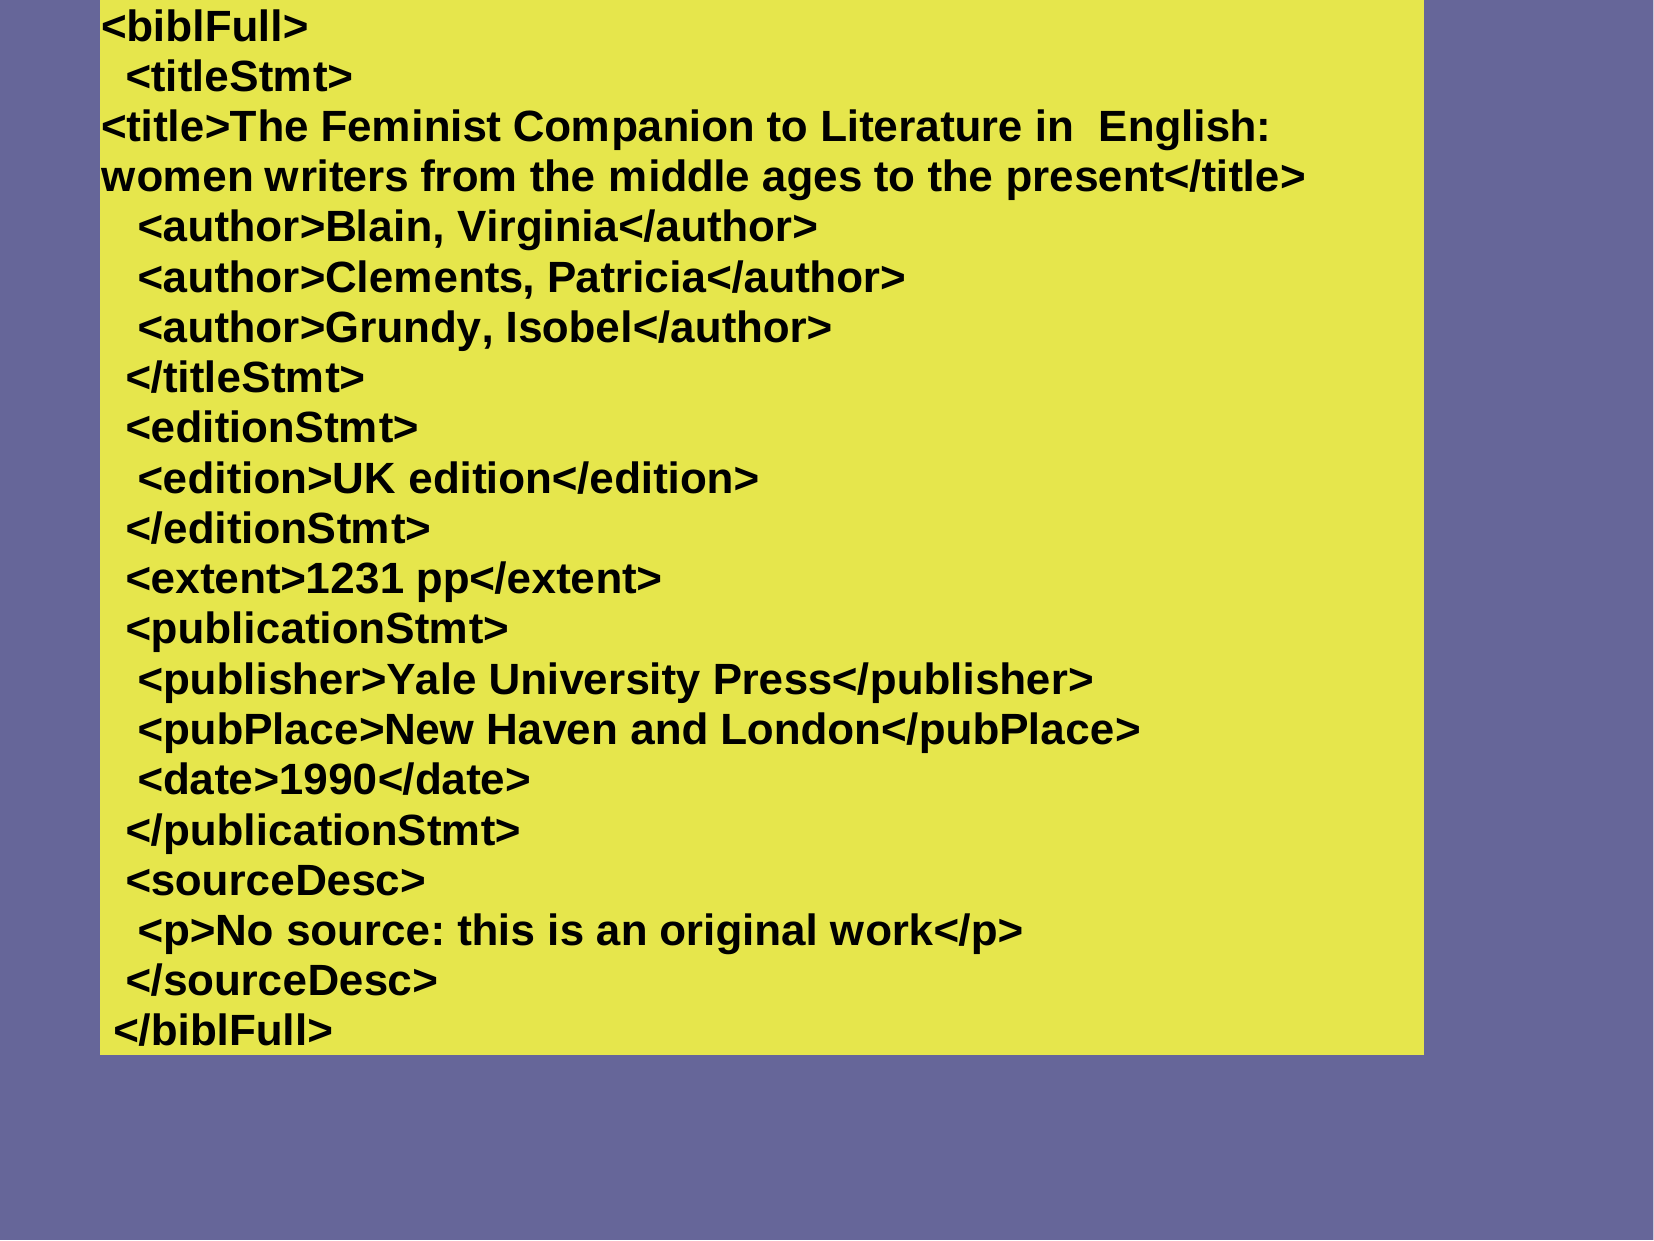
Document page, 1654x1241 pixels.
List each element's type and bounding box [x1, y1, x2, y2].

chart [99, 0, 1426, 1214]
